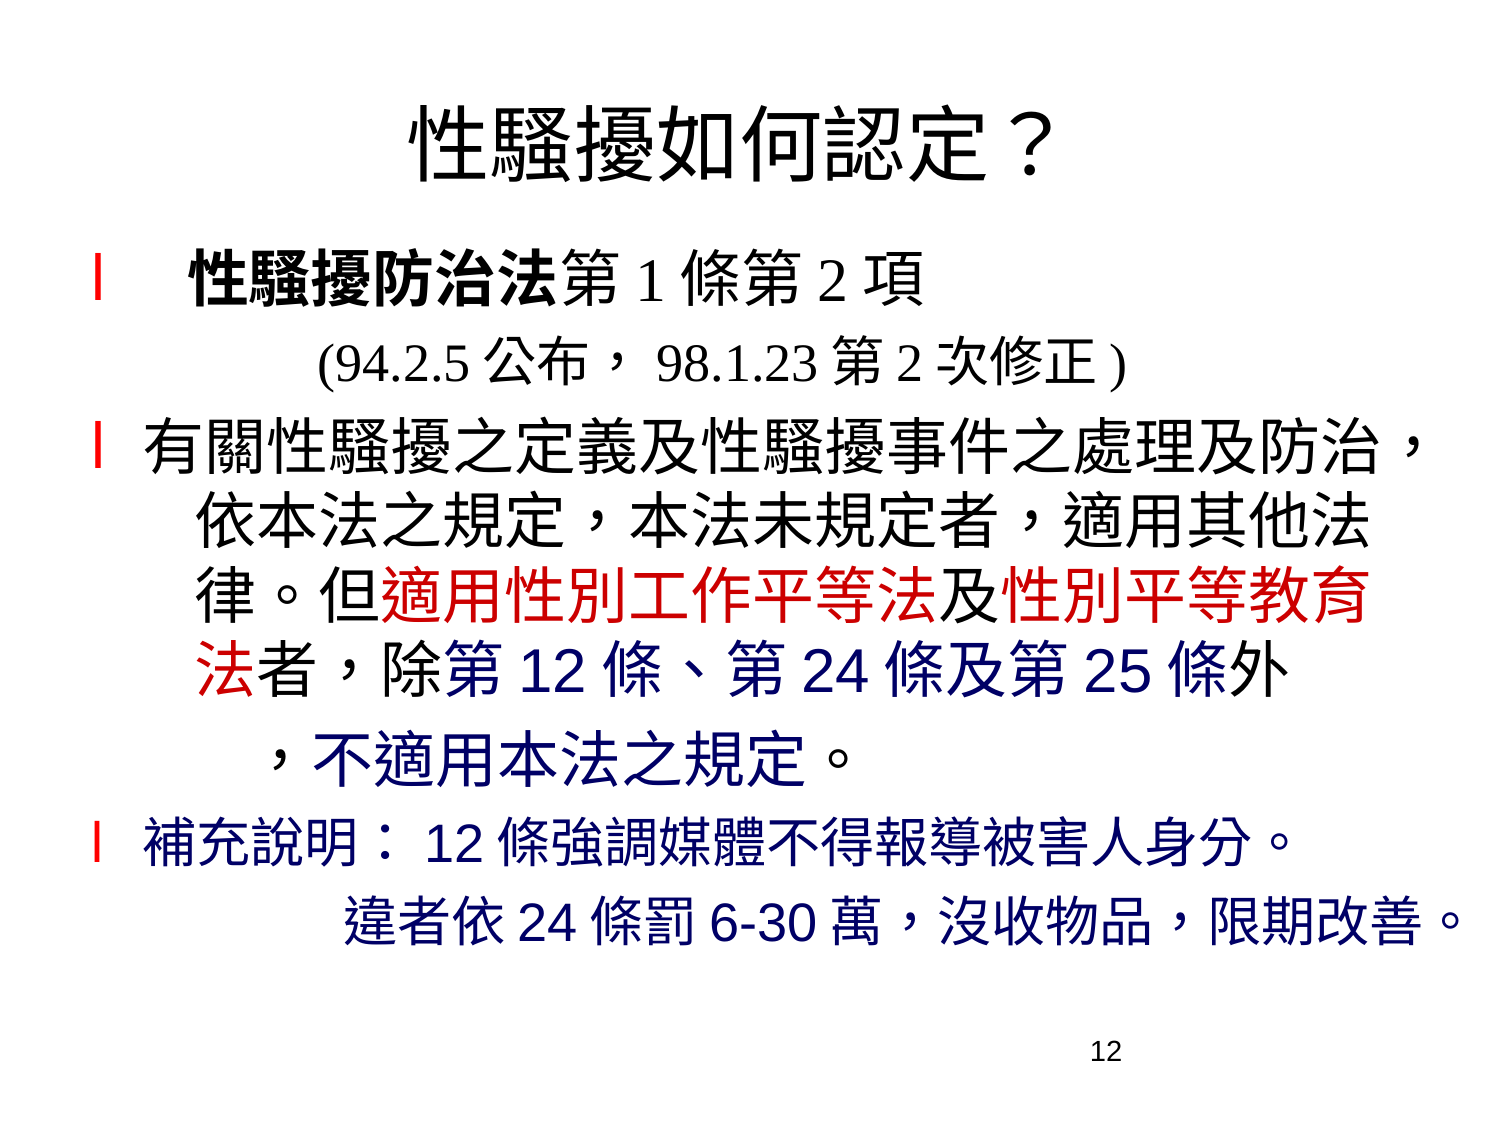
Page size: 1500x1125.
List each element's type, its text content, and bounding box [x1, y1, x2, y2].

title 性騷擾如何認定？ [75, 45, 1426, 231]
list 性騷擾防治法第1條第2項 (94.2.5公布，98.1.23第2次修正) 有關性騷擾之定義及性騷擾事件之處理及防治，依本法之規定，本法未規定者，適用其他法律。但適用性別工作平等法及性別平等教育法者，除第12條、第24條及第25條外 ，不適用本法之規定。 補充說明：12條強調媒體不得報導被害人身分。 違者依24條罰6-30萬，沒收物品，限期改善。 [75, 231, 1447, 1024]
text_box [1074, 1024, 1426, 1103]
